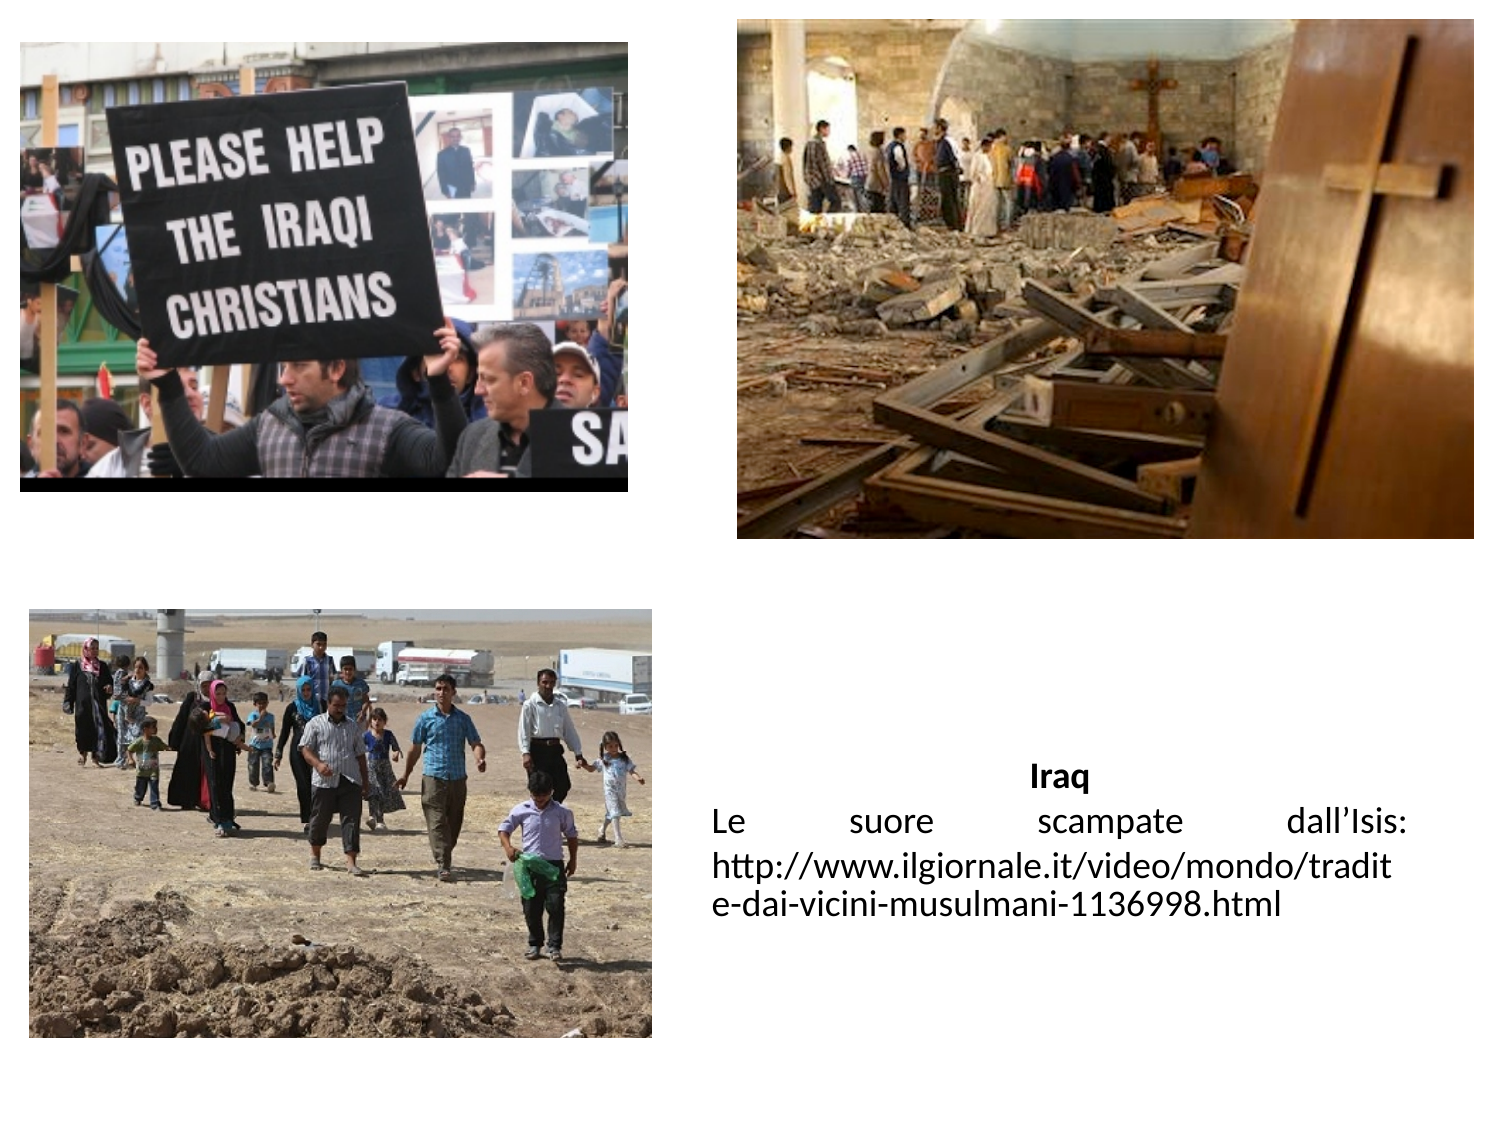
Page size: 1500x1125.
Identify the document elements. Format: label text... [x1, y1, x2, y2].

picture [20, 42, 628, 492]
text_box Iraq Le suore scampate dall’Isis: http://www.ilgiornale.it/video/mondo/tradite-dai-vicini-musulmani-1136998.html [696, 744, 1424, 894]
picture [29, 609, 652, 1038]
picture [737, 19, 1474, 539]
